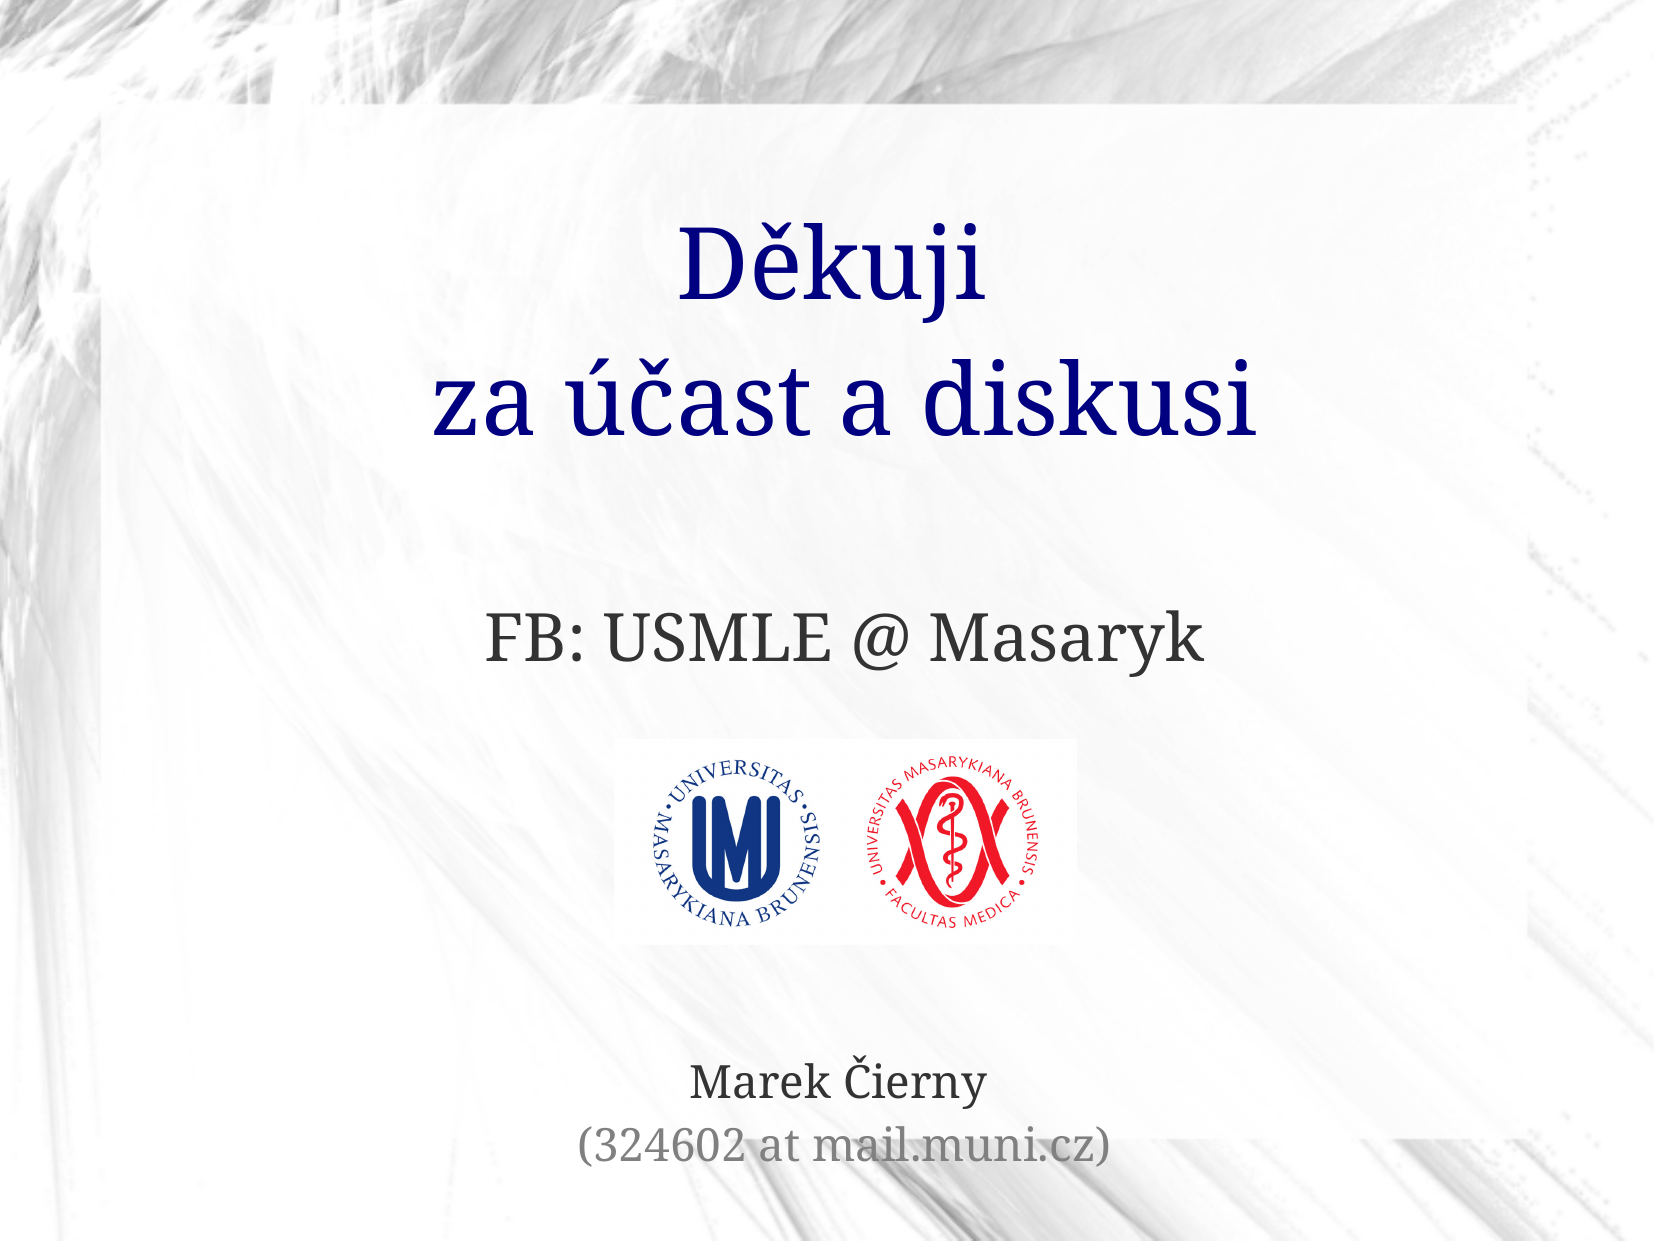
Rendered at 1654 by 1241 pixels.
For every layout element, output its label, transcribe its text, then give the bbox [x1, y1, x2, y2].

picture [0, 0, 1654, 1241]
subtitle Děkuji za účast a diskusi FB: USMLE @ Masaryk Marek Čierny (324602 at mail.muni.cz) [118, 281, 1571, 1177]
